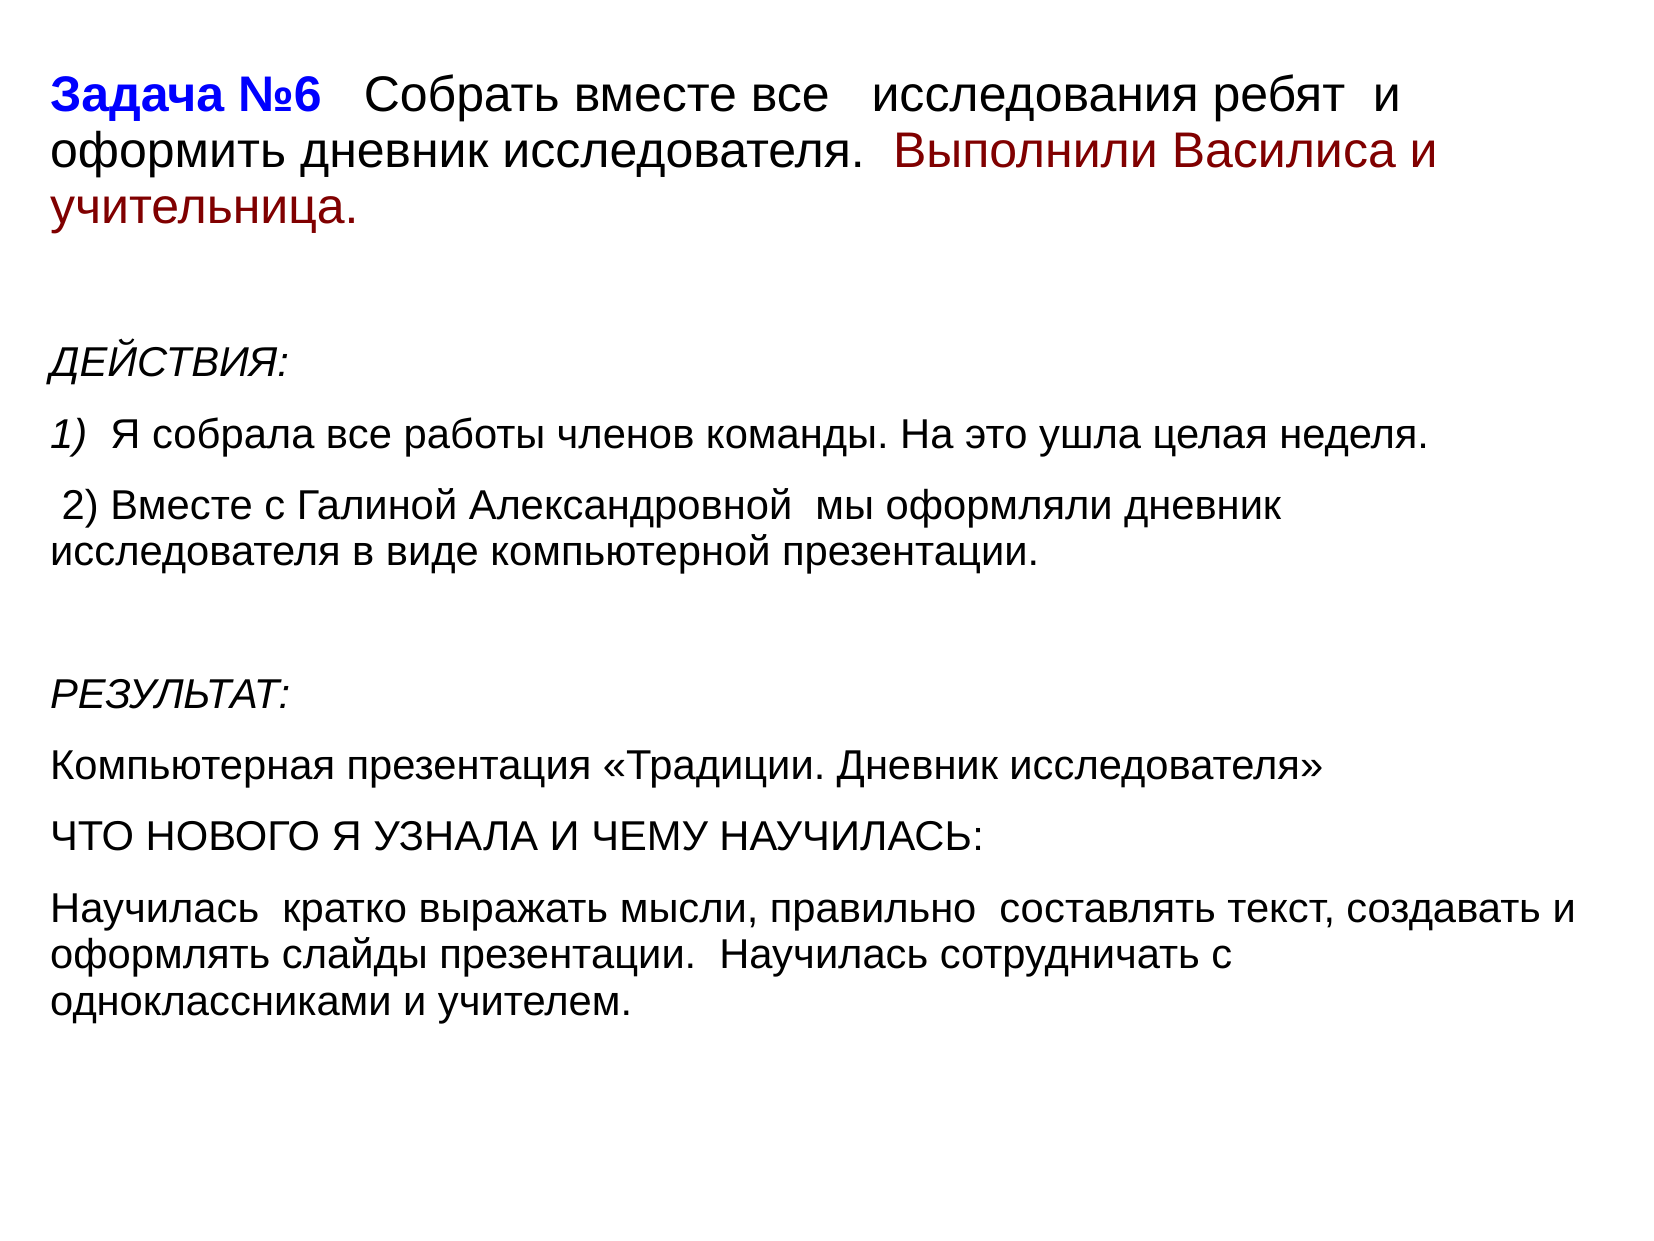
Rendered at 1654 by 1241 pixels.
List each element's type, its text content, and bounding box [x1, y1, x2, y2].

text_box Задача №6 Собрать вместе все исследования ребят и оформить дневник исследователя. Выполнили Василиса и учительница. ДЕЙСТВИЯ: 1) Я собрала все работы членов команды. На это ушла целая неделя. 2) Вместе с Галиной Александровной мы оформляли дневник исследователя в виде компьютерной презентации. РЕЗУЛЬТАТ: Компьютерная презентация «Традиции. Дневник исследователя» ЧТО НОВОГО Я УЗНАЛА И ЧЕМУ НАУЧИЛАСЬ: Научилась кратко выражать мысли, правильно составлять текст, создавать и оформлять слайды презентации. Научилась сотрудничать с одноклассниками и учителем. [35, 59, 1595, 1108]
